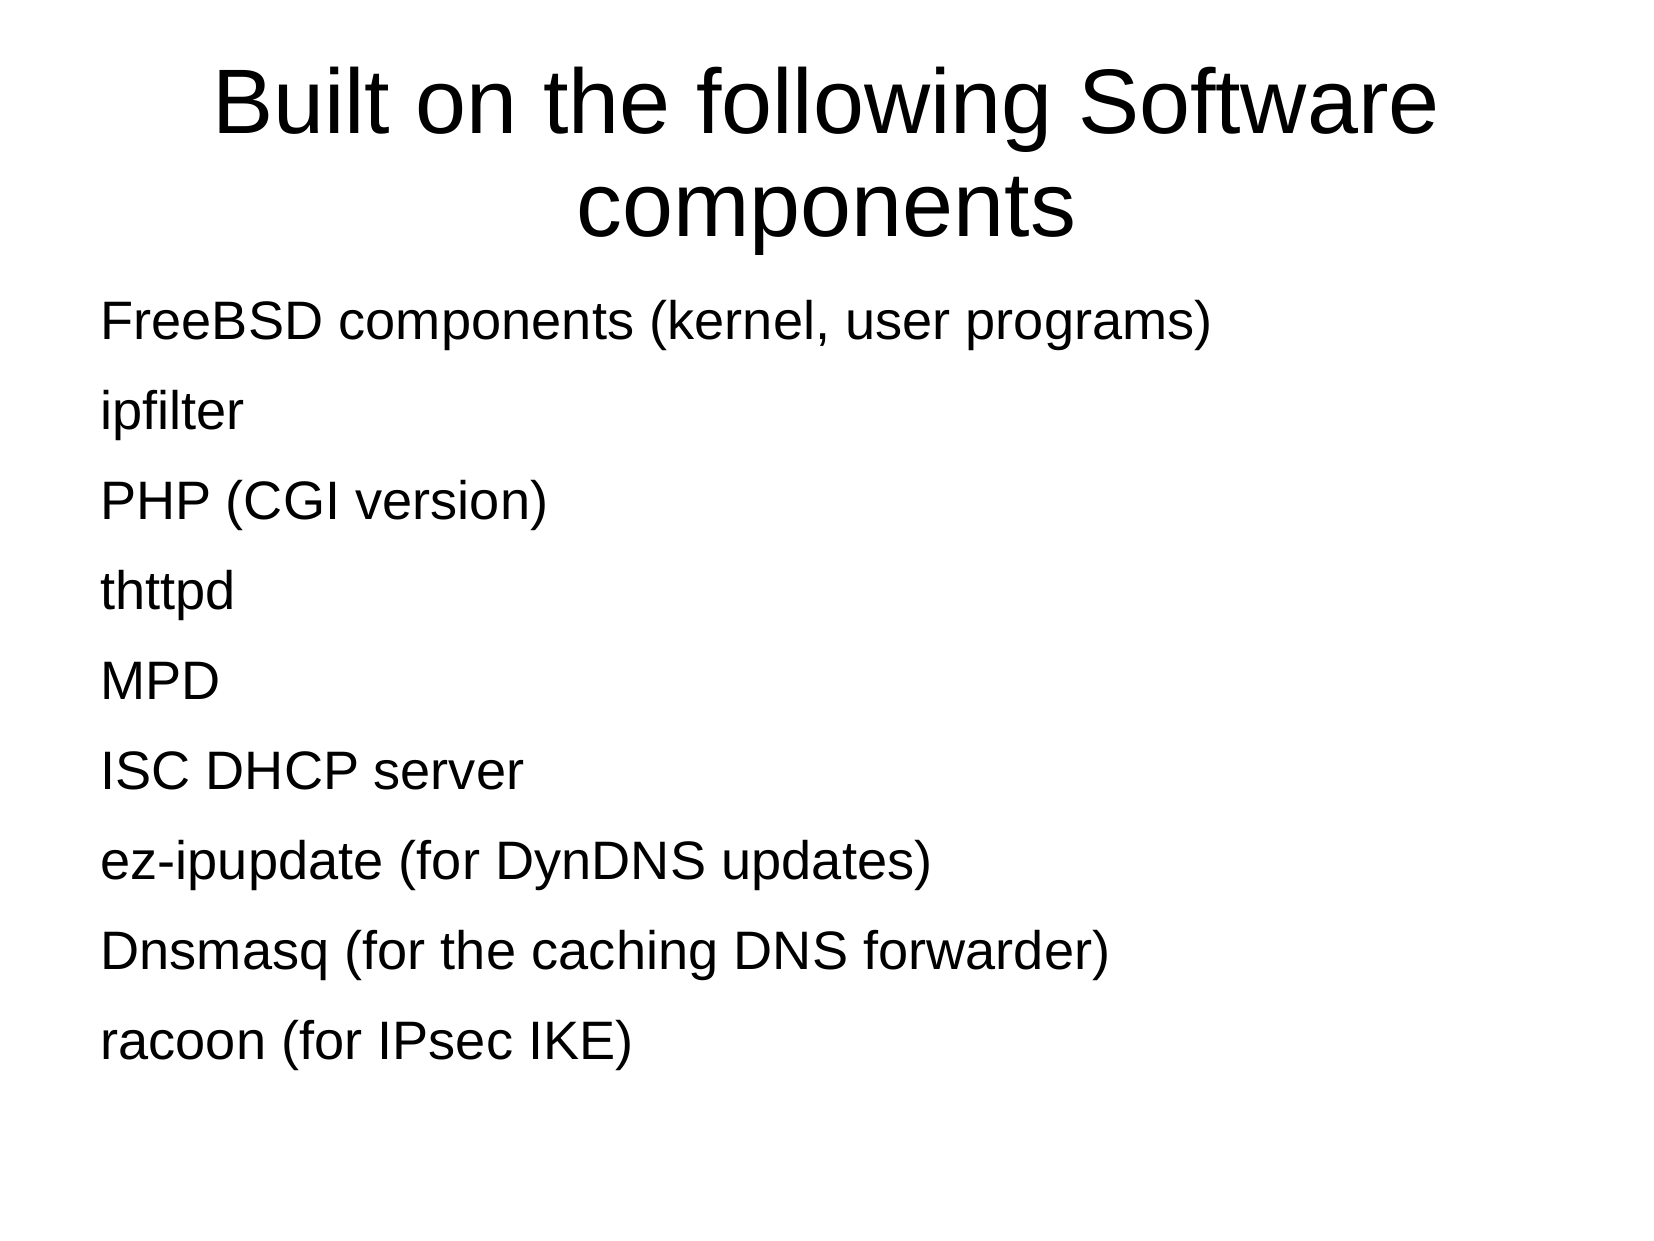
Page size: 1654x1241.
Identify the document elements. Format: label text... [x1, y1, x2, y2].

title Built on the following Software components [82, 49, 1571, 257]
list FreeBSD components (kernel, user programs) ipfilter PHP (CGI version) thttpd MPD ISC DHCP server ez-ipupdate (for DynDNS updates) Dnsmasq (for the caching DNS forwarder) racoon (for IPsec IKE) [82, 290, 1571, 1109]
